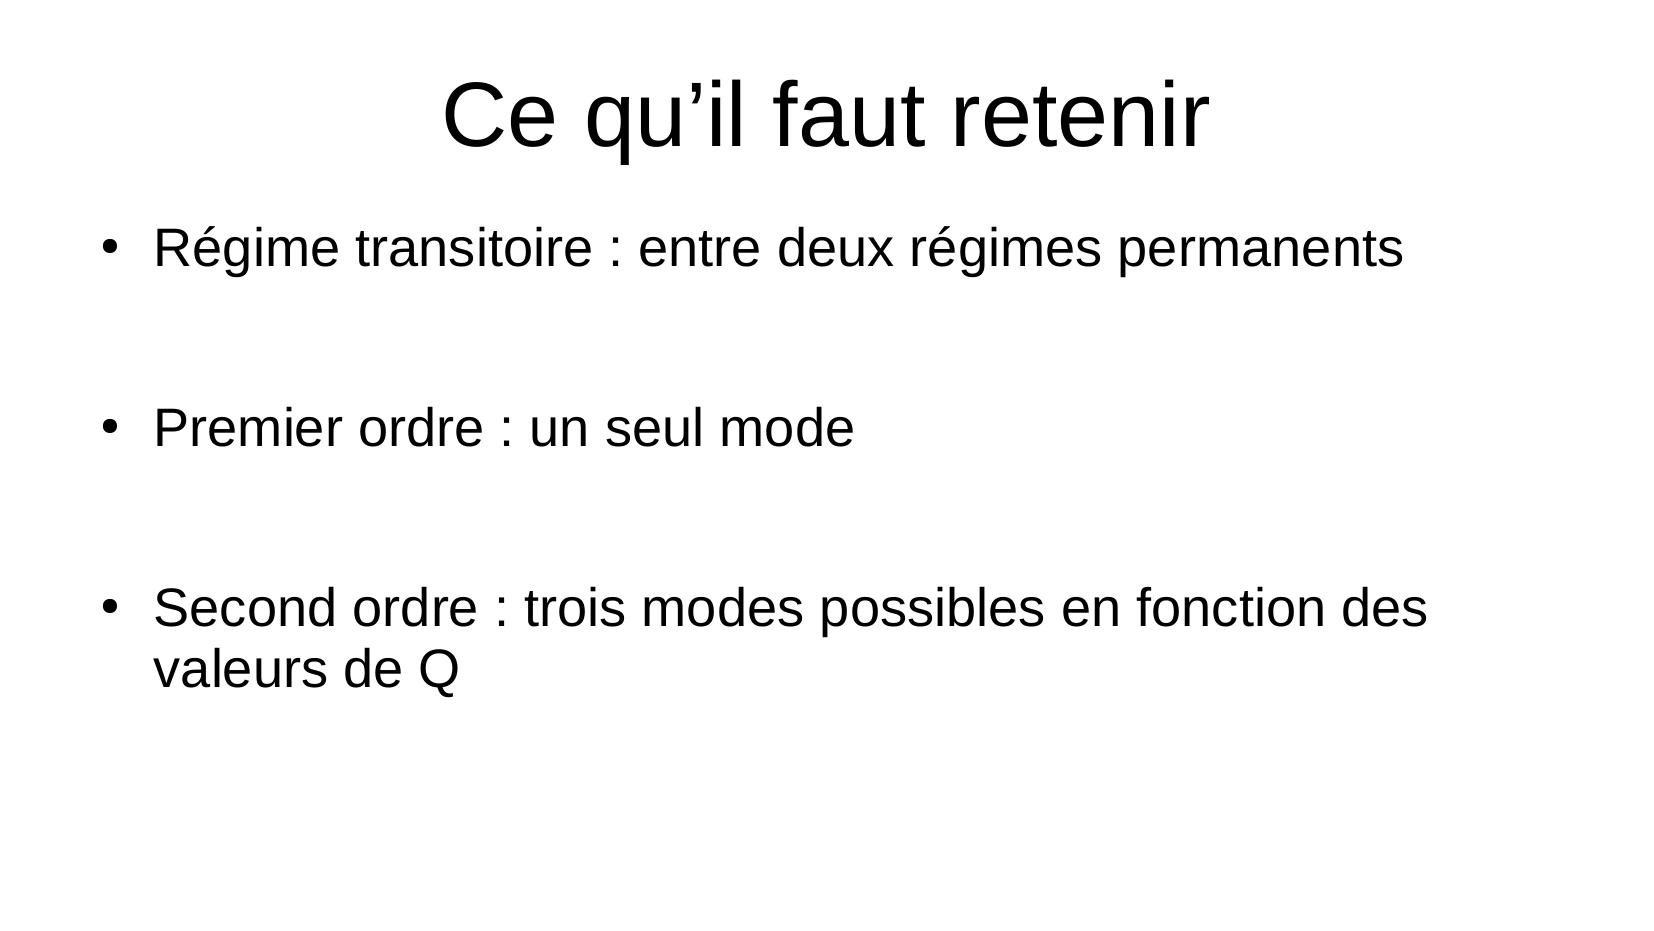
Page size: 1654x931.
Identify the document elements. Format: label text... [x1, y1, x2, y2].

title Ce qu’il faut retenir [82, 37, 1571, 193]
list Régime transitoire : entre deux régimes permanents Premier ordre : un seul mode Second ordre : trois modes possibles en fonction des valeurs de Q [82, 217, 1571, 758]
